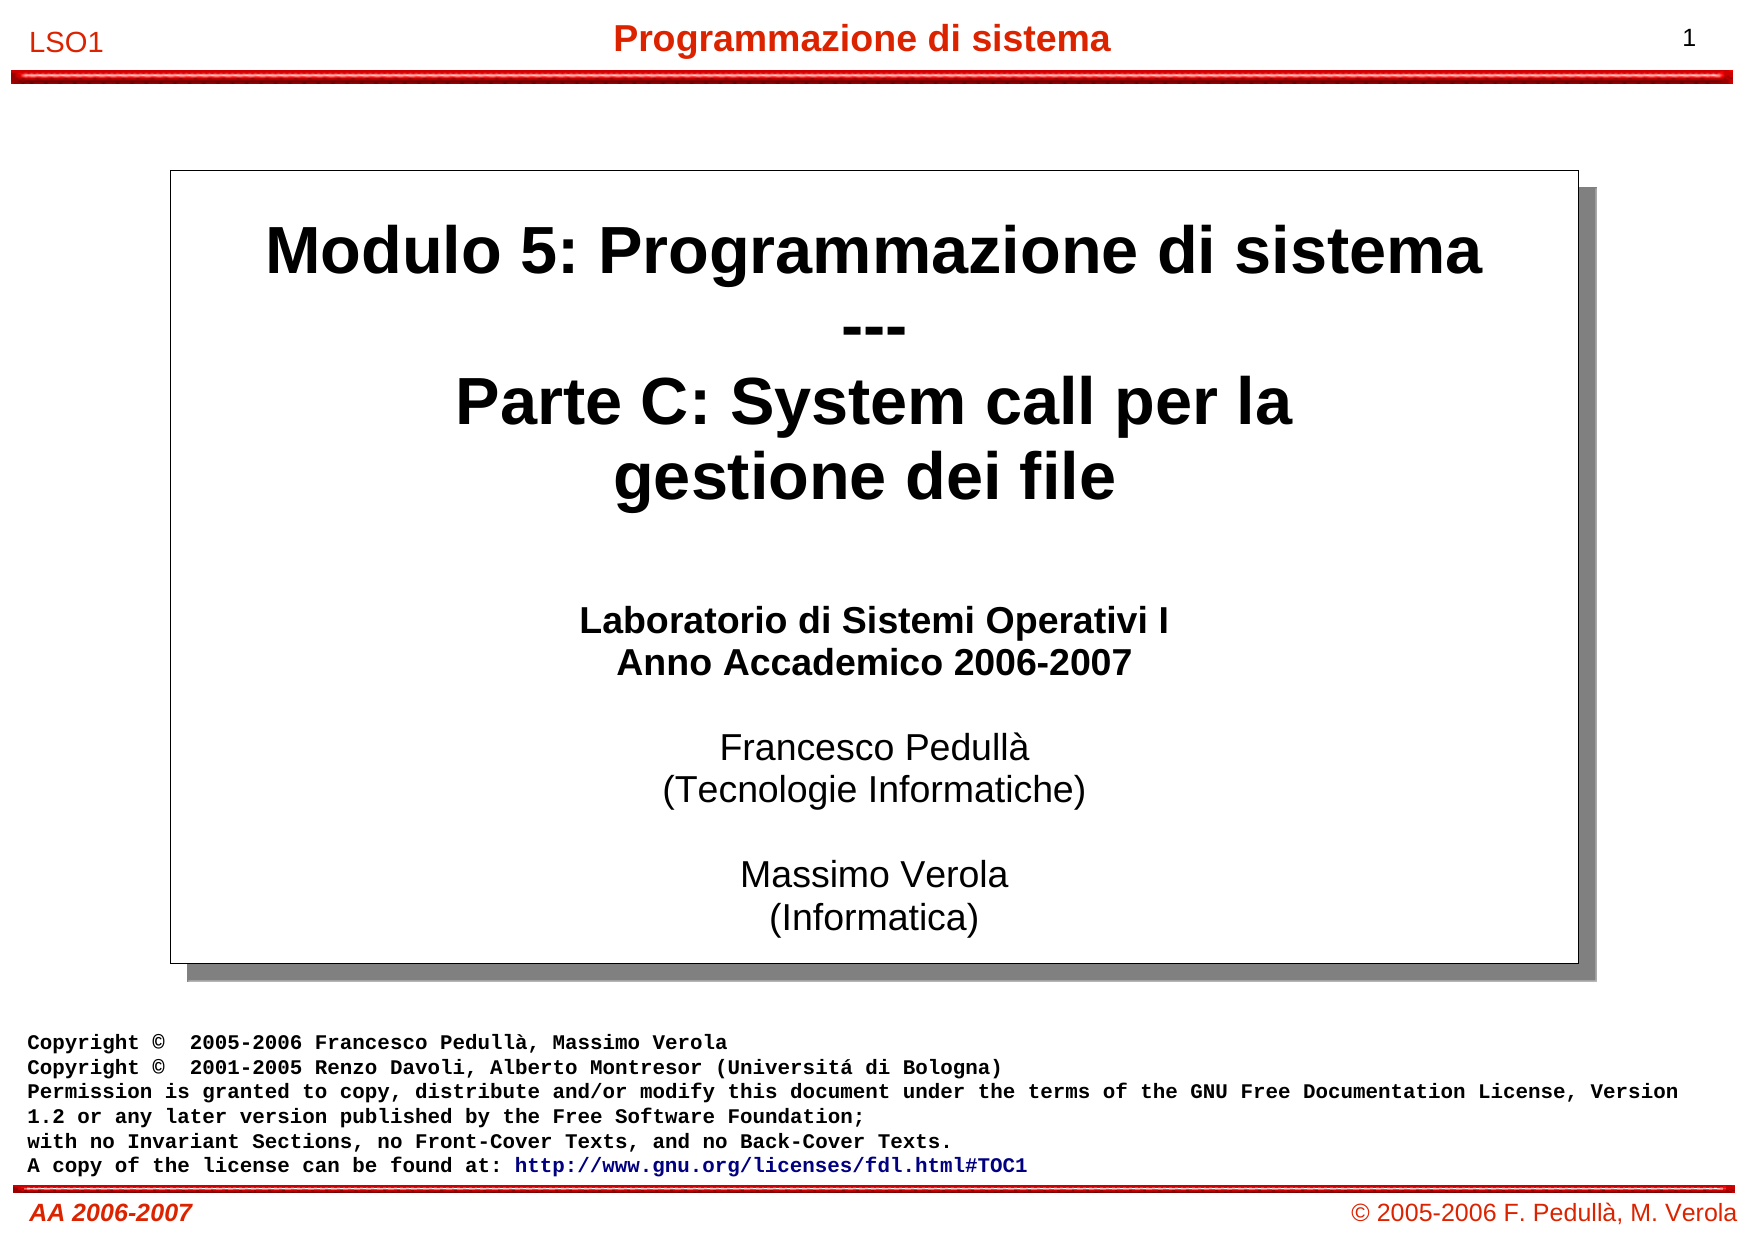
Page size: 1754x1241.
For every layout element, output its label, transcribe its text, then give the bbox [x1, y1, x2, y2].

picture [13, 1185, 1735, 1193]
text_box Modulo 5: Programmazione di sistema --- Parte C: System call per la gestione dei file Laboratorio di Sistemi Operativi I Anno Accademico 2006-2007 Francesco Pedullà (Tecnologie Informatiche) Massimo Verola (Informatica) [170, 170, 1579, 964]
text_box Copyright © 2005-2006 Francesco Pedullà, Massimo Verola Copyright © 2001-2005 Renzo Davoli, Alberto Montresor (Universitá di Bologna) Permission is granted to copy, distribute and/or modify this document under the terms of the GNU Free Documentation License, Version 1.2 or any later version published by the Free Software Foundation; with no Invariant Sections, no Front-Cover Texts, and no Back-Cover Texts. A copy of the license can be found at: http://www.gnu.org/licenses/fdl.html#TOC1 [27, 1031, 1716, 1178]
picture [11, 70, 1733, 84]
